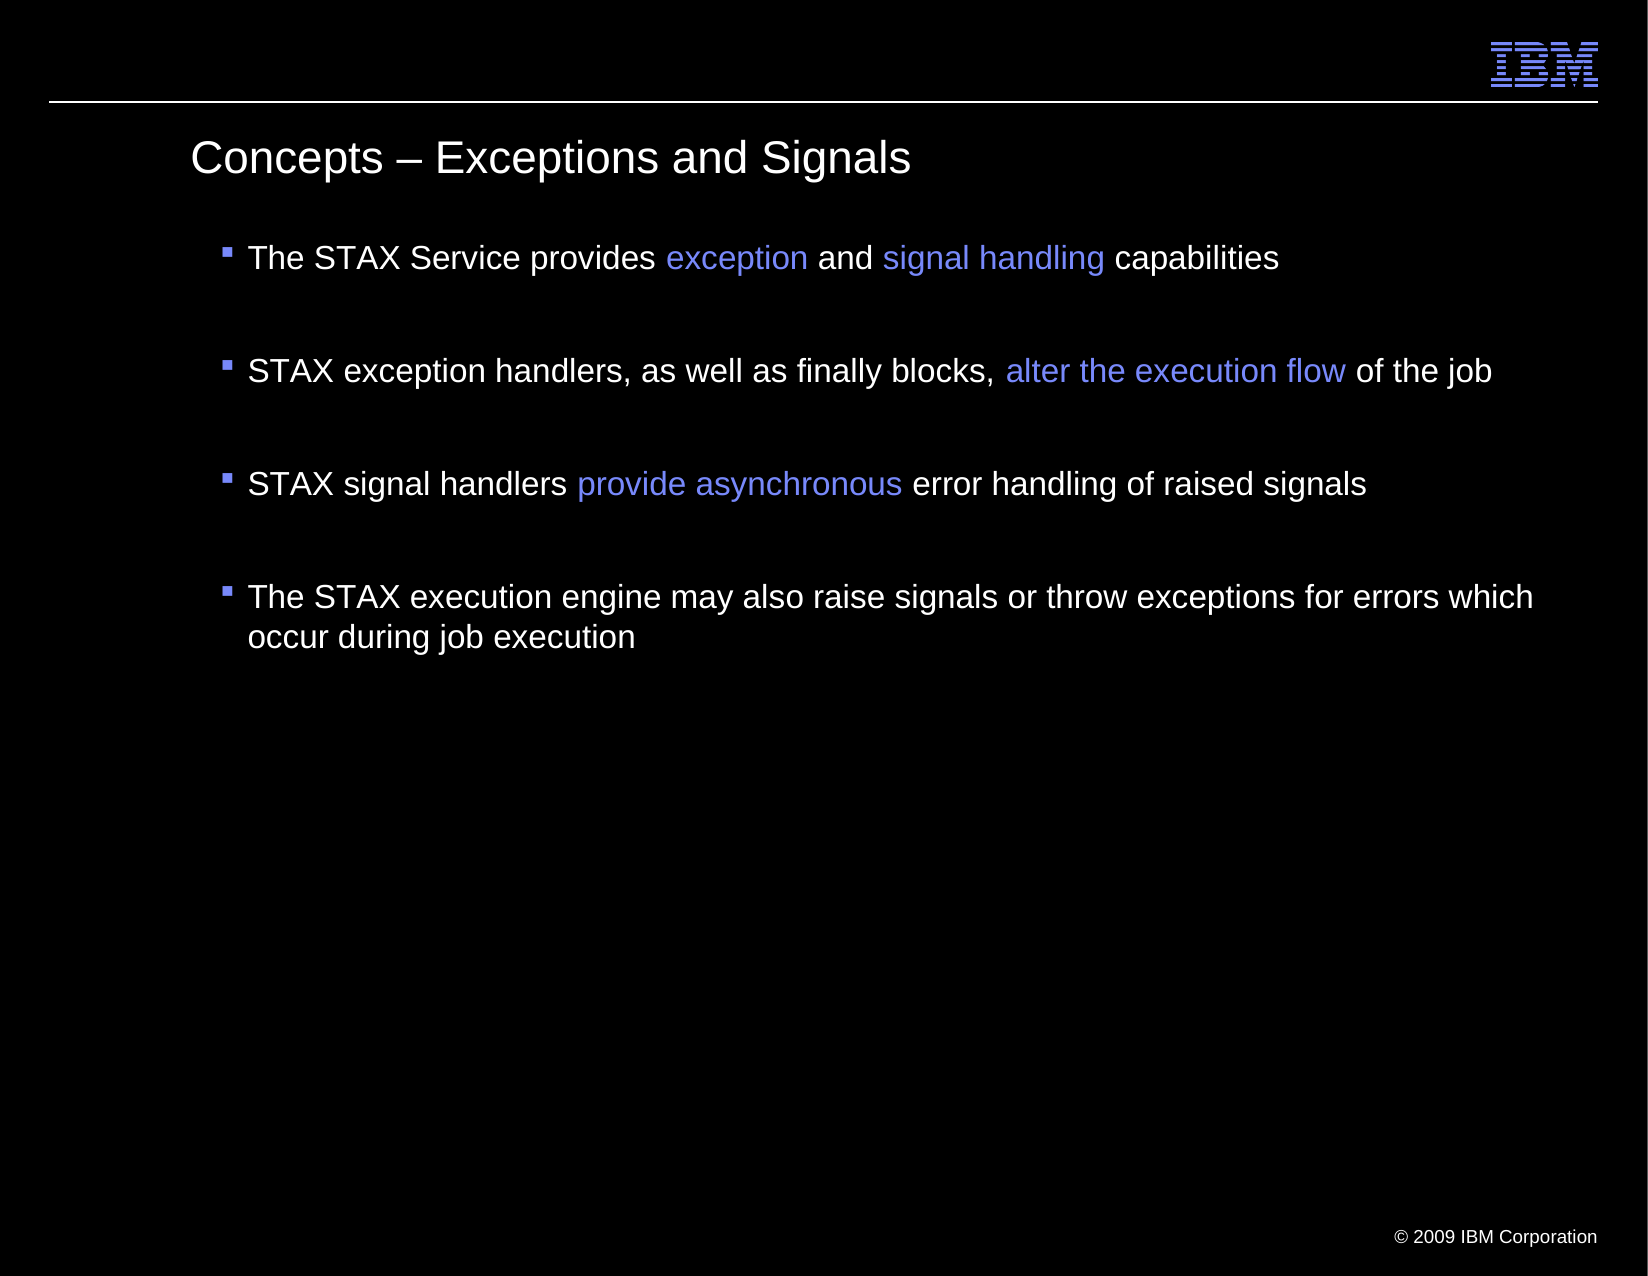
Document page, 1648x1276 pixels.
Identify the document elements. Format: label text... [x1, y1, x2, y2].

title Concepts – Exceptions and Signals [173, 125, 1648, 219]
text_box The STAX Service provides exception and signal handling capabilities STAX exception handlers, as well as finally blocks, alter the execution flow of the job STAX signal handlers provide asynchronous error handling of raised signals The STAX execution engine may also raise signals or throw exceptions for errors which occur during job execution [219, 236, 1570, 656]
picture [1491, 42, 1598, 87]
